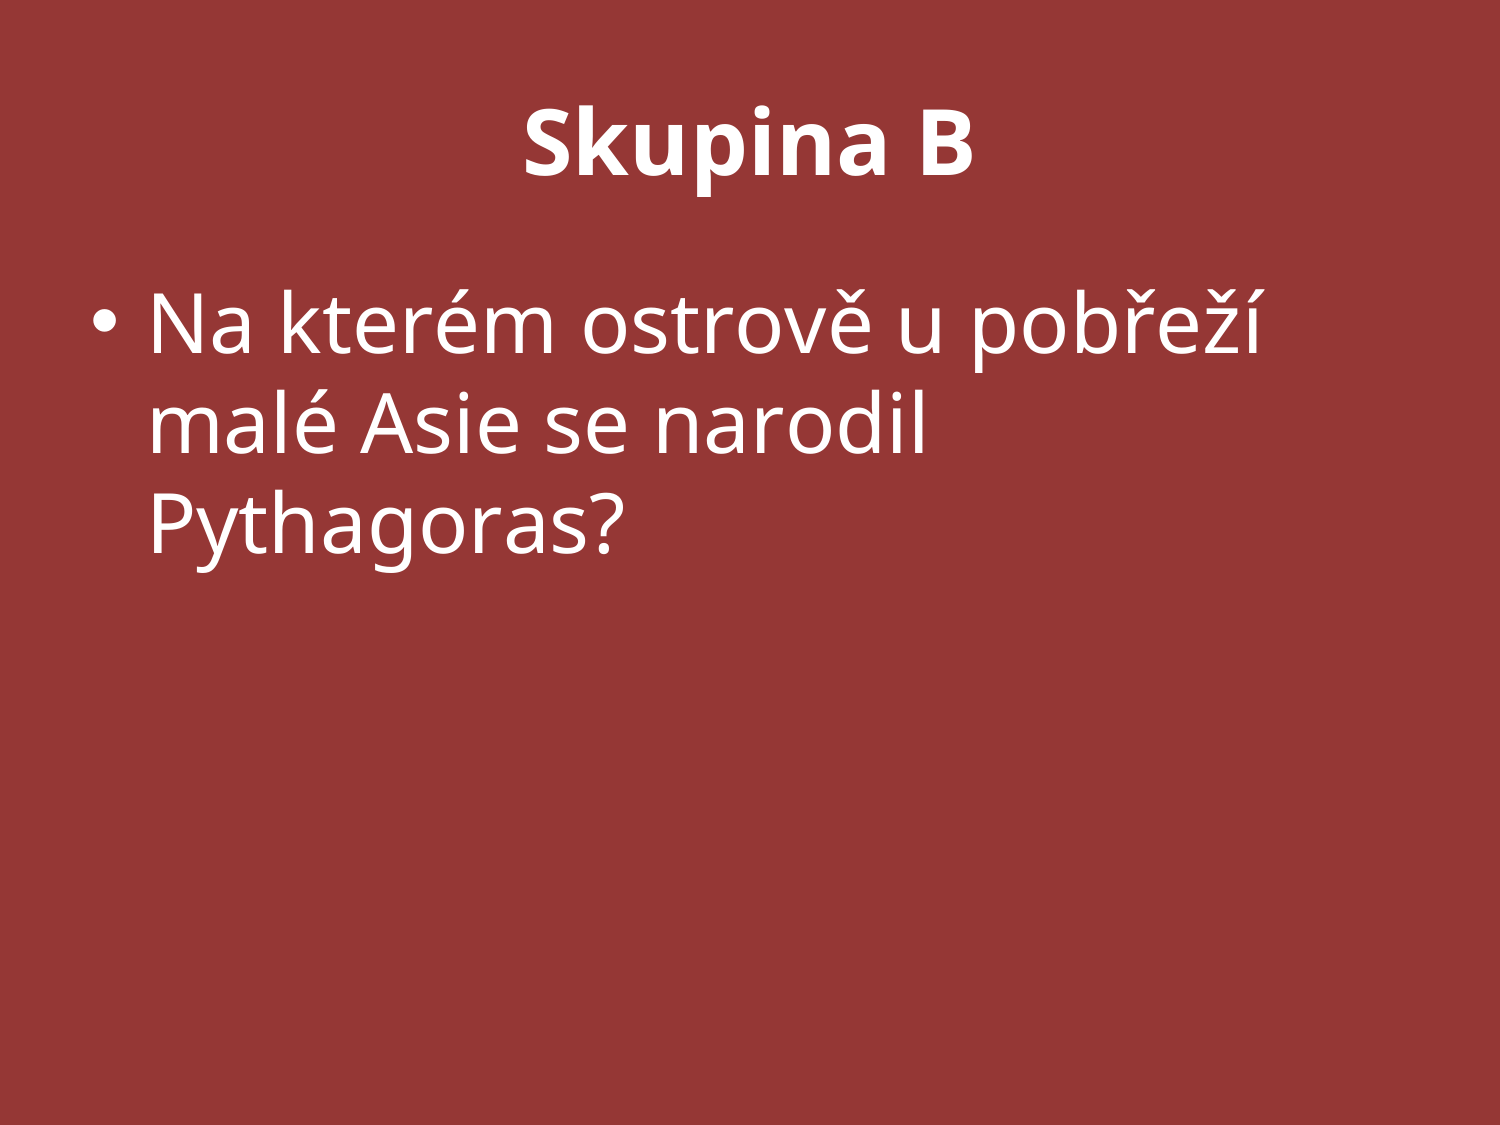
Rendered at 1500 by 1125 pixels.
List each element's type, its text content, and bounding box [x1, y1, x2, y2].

title Skupina B [75, 45, 1426, 233]
list Na kterém ostrově u pobřeží malé Asie se narodil Pythagoras? [75, 262, 1426, 1006]
